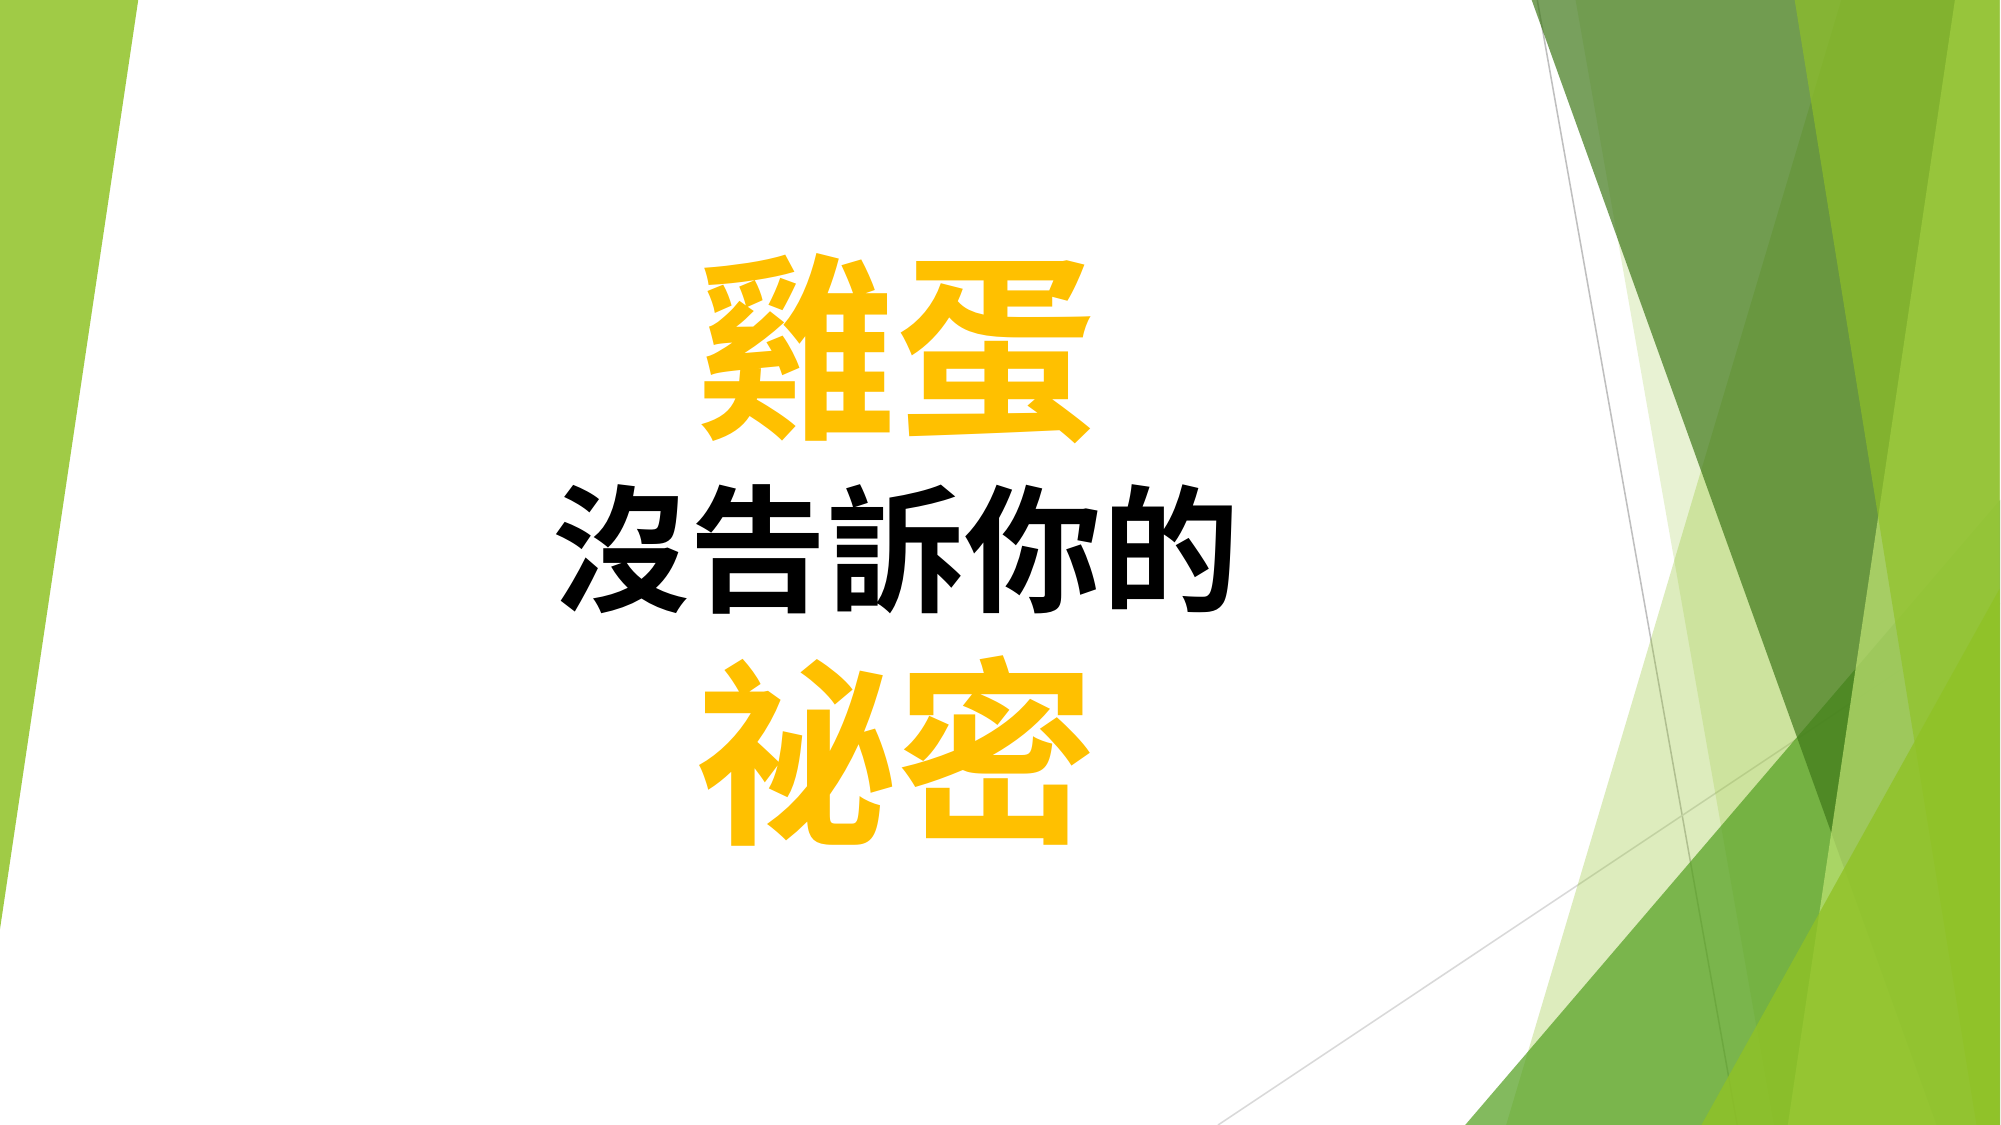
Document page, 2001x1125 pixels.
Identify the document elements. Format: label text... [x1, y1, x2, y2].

text_box 雞蛋 沒告訴你的 祕密 [533, 216, 1259, 883]
